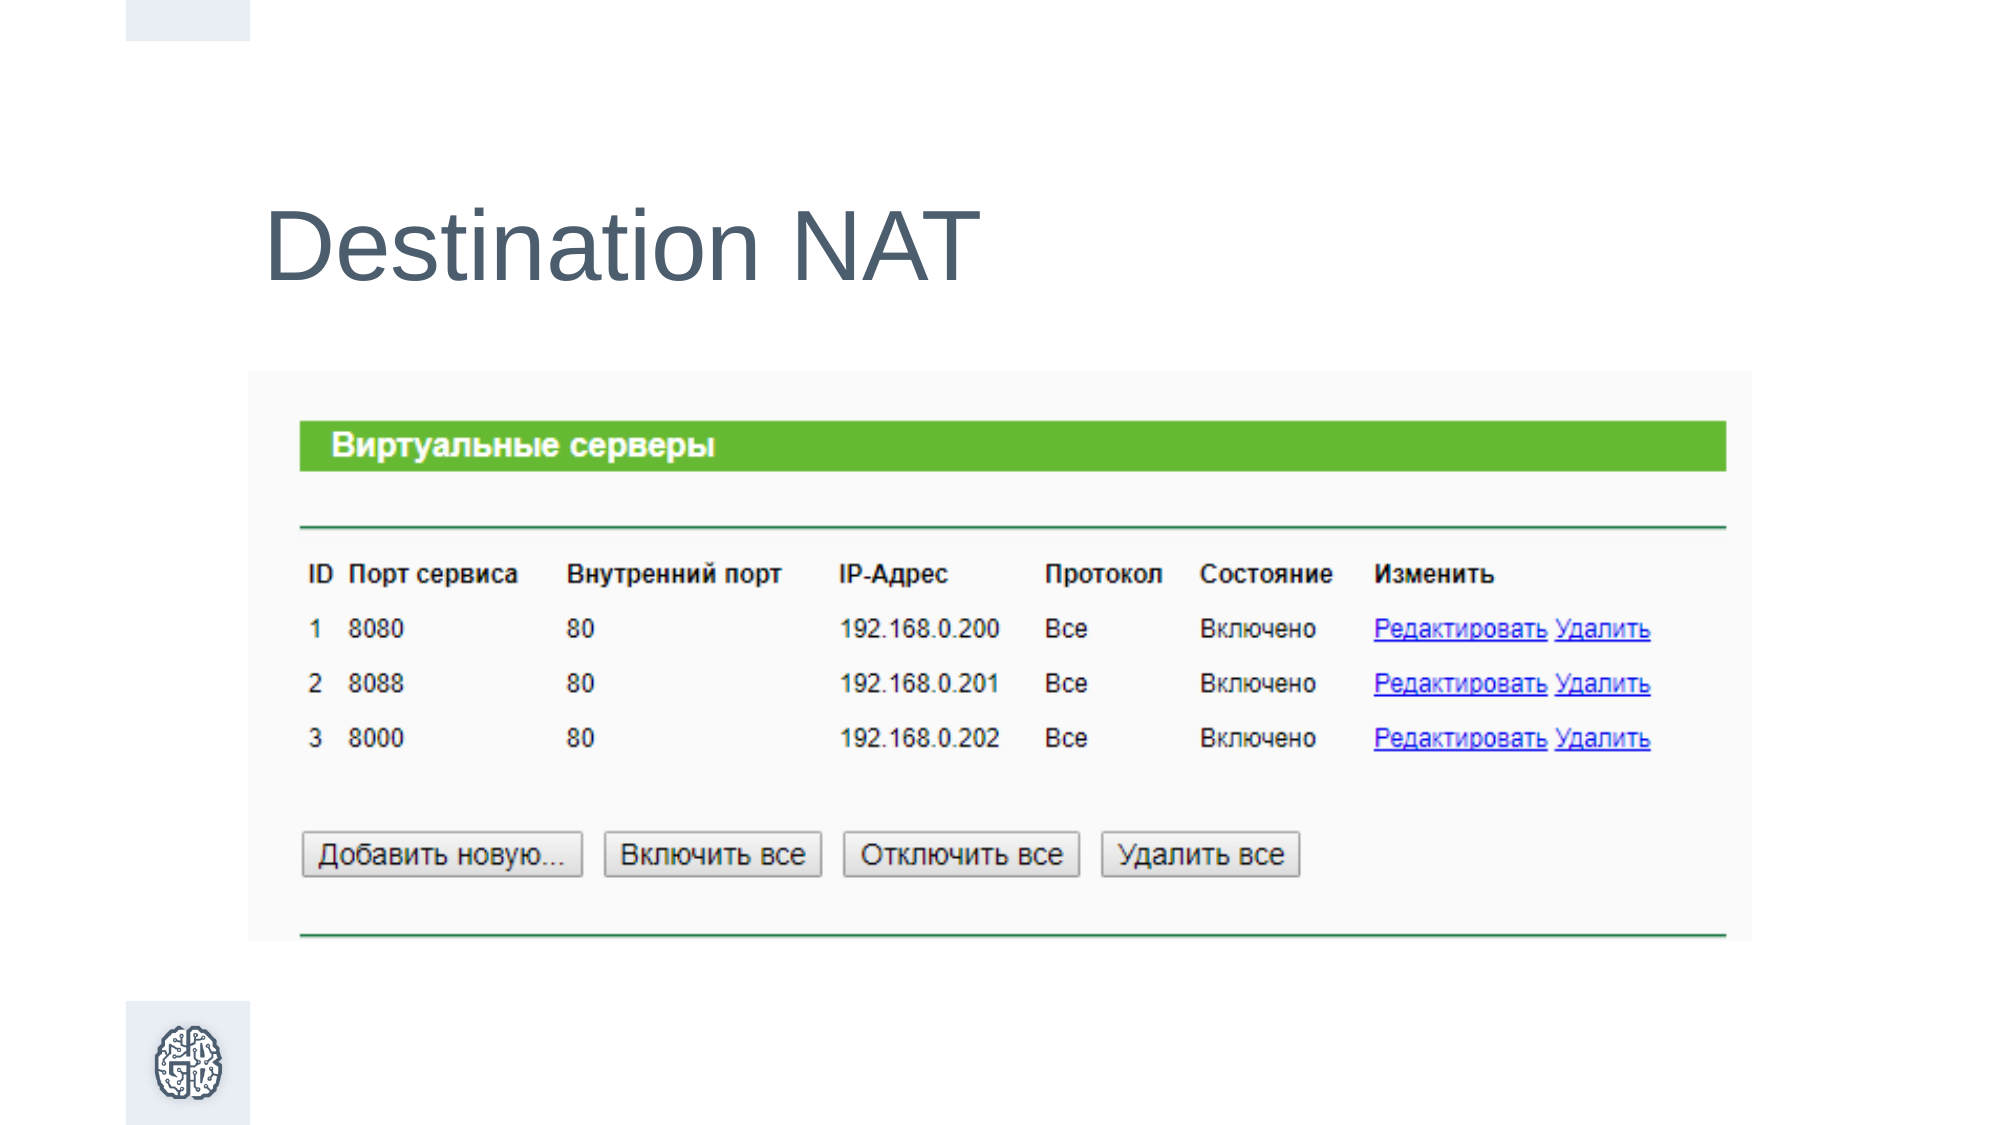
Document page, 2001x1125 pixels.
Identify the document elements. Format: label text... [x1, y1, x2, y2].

picture [248, 371, 1752, 941]
title Destination NAT [248, 124, 1752, 371]
picture [144, 1016, 232, 1110]
